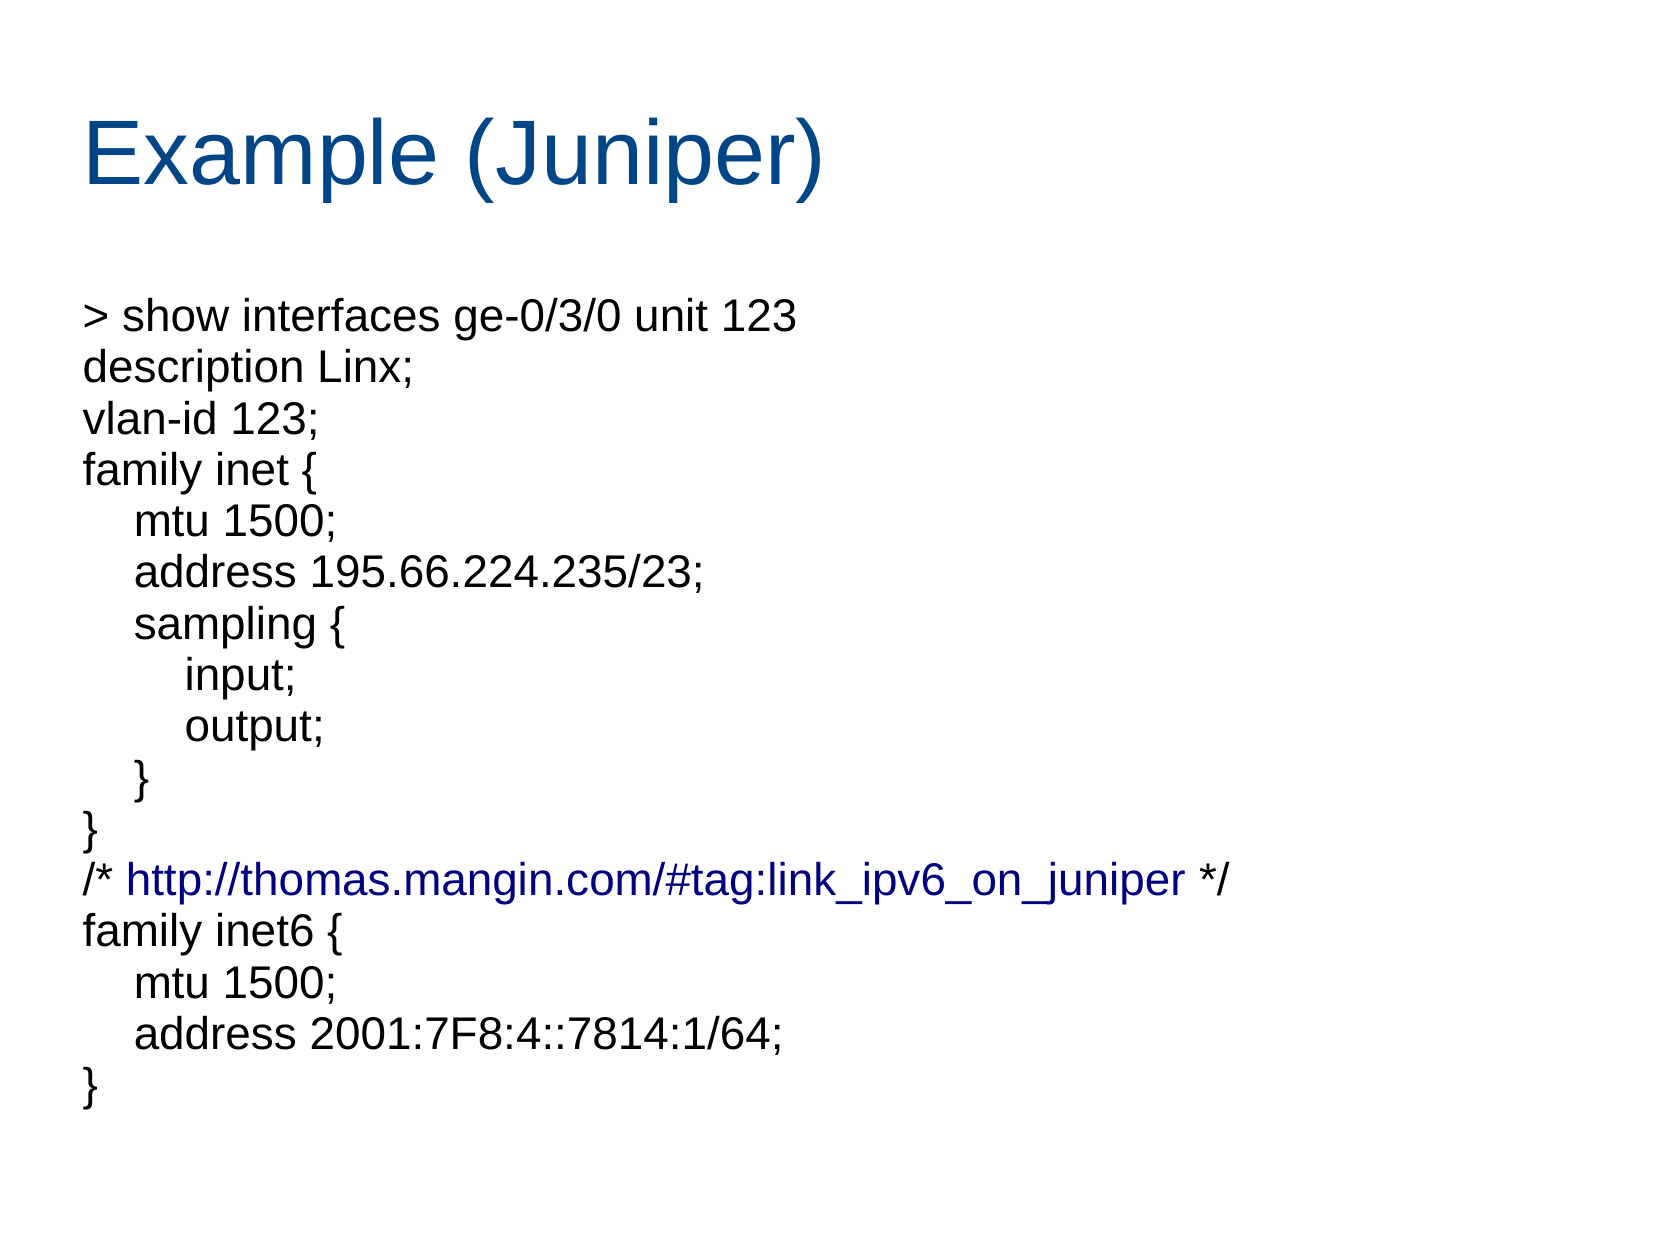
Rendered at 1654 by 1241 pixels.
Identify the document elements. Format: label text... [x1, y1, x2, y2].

title Example (Juniper) [82, 49, 1571, 257]
list > show interfaces ge-0/3/0 unit 123 description Linx; vlan-id 123; family inet { mtu 1500; address 195.66.224.235/23; sampling { input; output; } } /* http://thomas.mangin.com/#tag:link_ipv6_on_juniper */ family inet6 { mtu 1500; address 2001:7F8:4::7814:1/64; } [82, 290, 1571, 1171]
